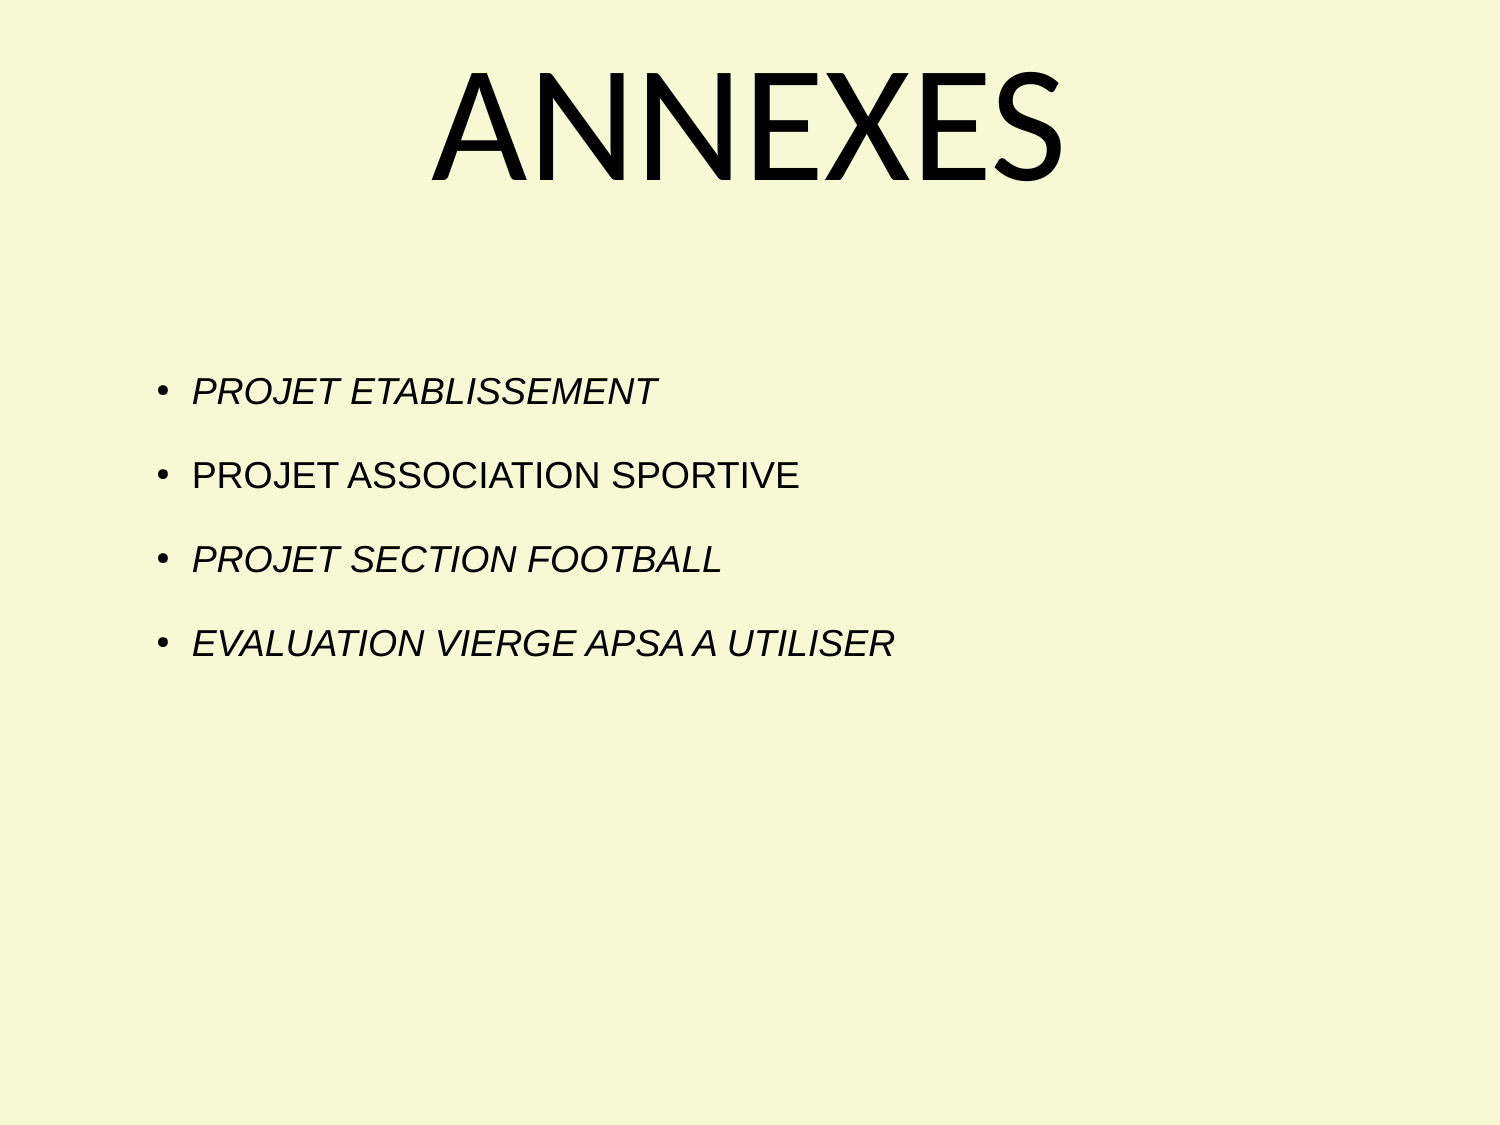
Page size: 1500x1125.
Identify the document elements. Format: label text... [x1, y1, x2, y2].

text_box PROJET ETABLISSEMENT PROJET ASSOCIATION SPORTIVE PROJET SECTION FOOTBALL EVALUATION VIERGE APSA A UTILISER [141, 363, 1359, 756]
title ANNEXES [75, 45, 1425, 233]
